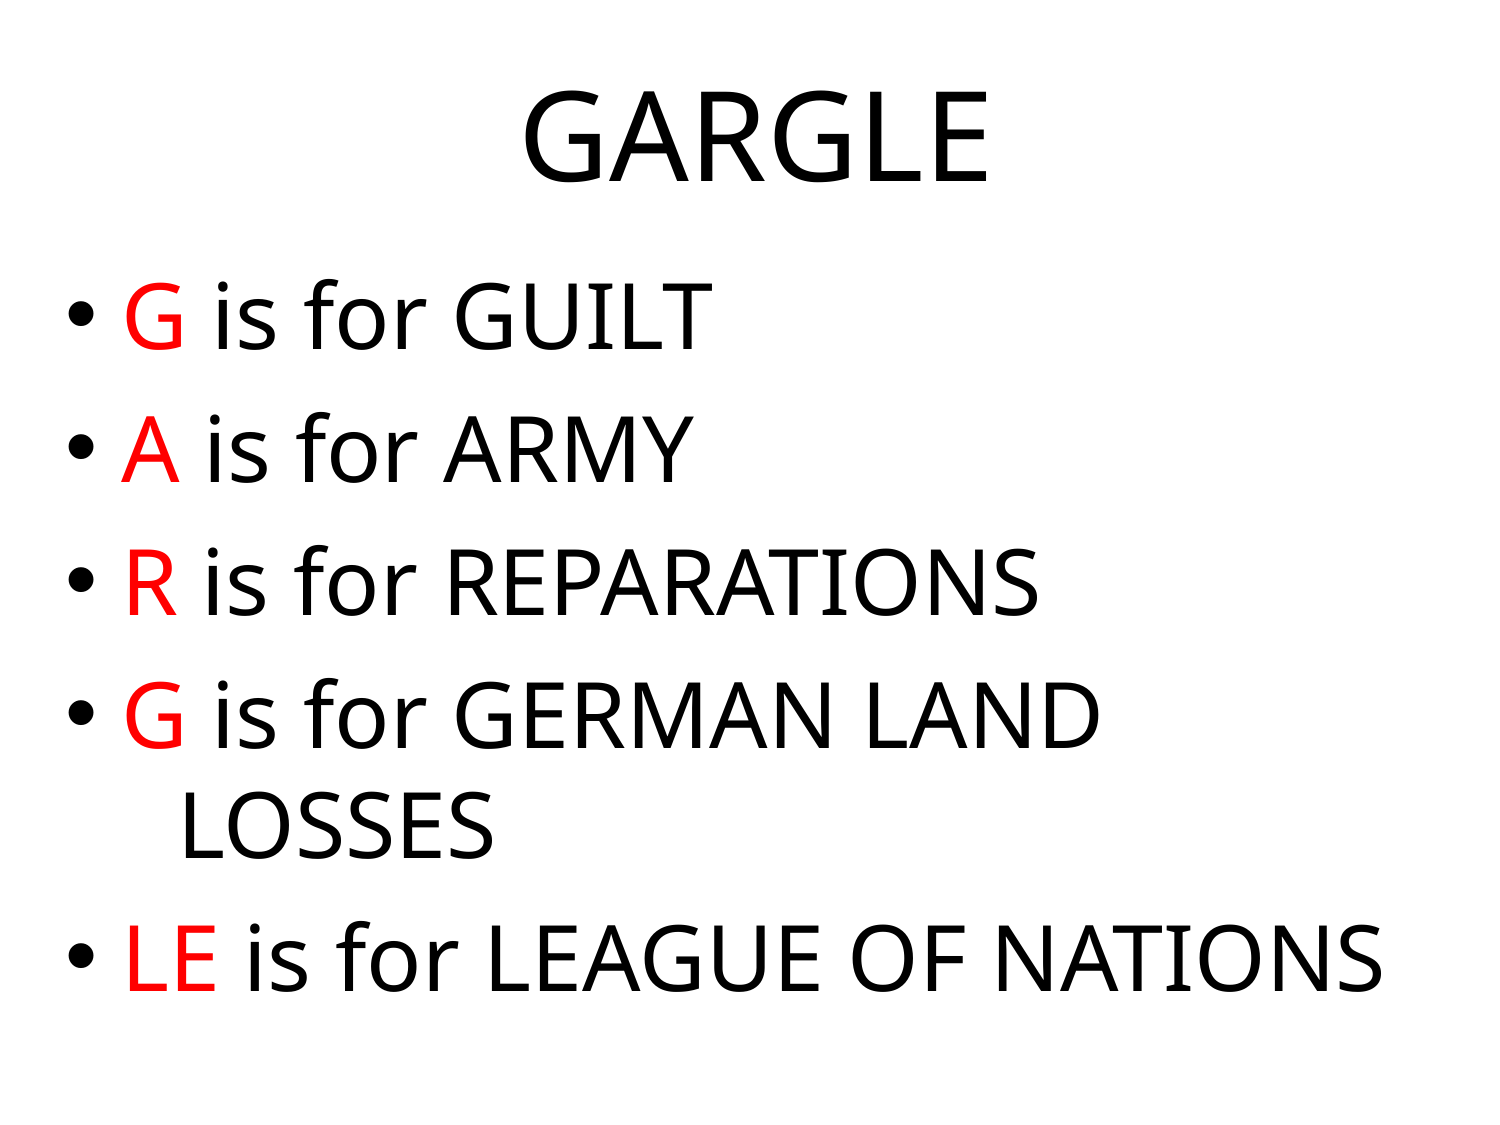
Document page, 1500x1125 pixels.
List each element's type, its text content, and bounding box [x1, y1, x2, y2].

title GARGLE [50, 37, 1463, 225]
list G is for GUILT A is for ARMY R is for REPARATIONS G is for GERMAN LAND LOSSES LE is for LEAGUE OF NATIONS [50, 249, 1451, 1063]
